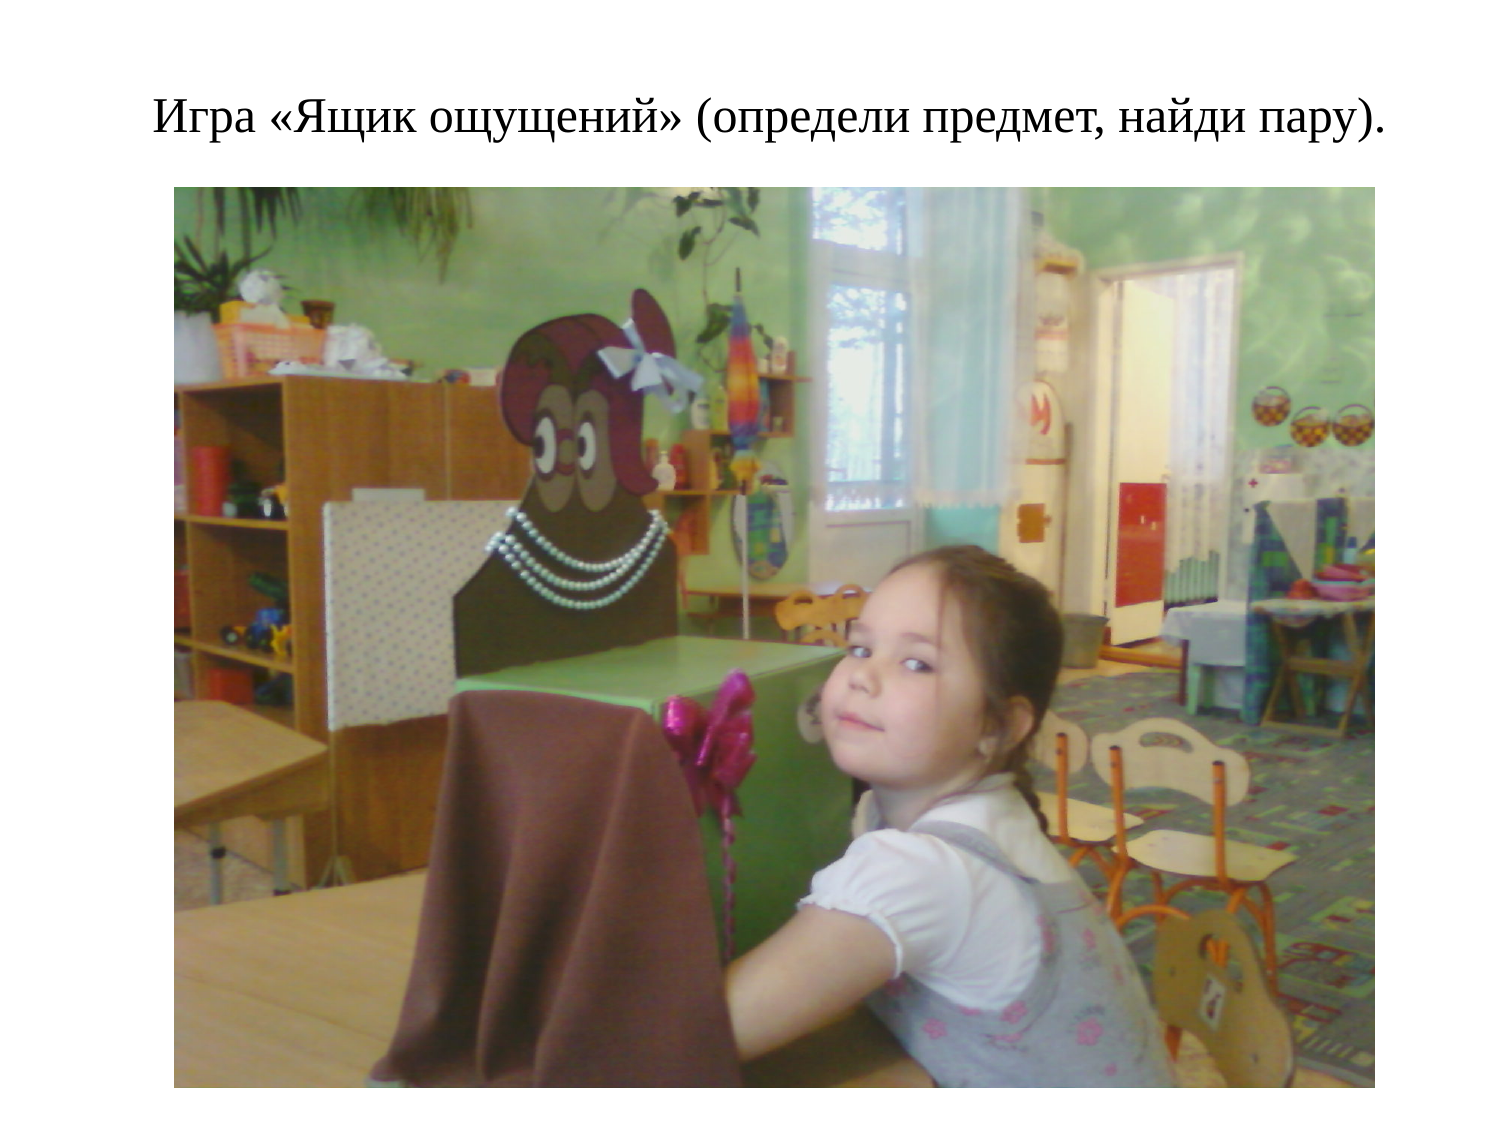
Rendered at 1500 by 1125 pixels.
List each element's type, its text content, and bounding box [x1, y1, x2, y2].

picture [174, 187, 1375, 1088]
text_box Игра «Ящик ощущений» (определи предмет, найди пару). [137, 75, 1437, 150]
